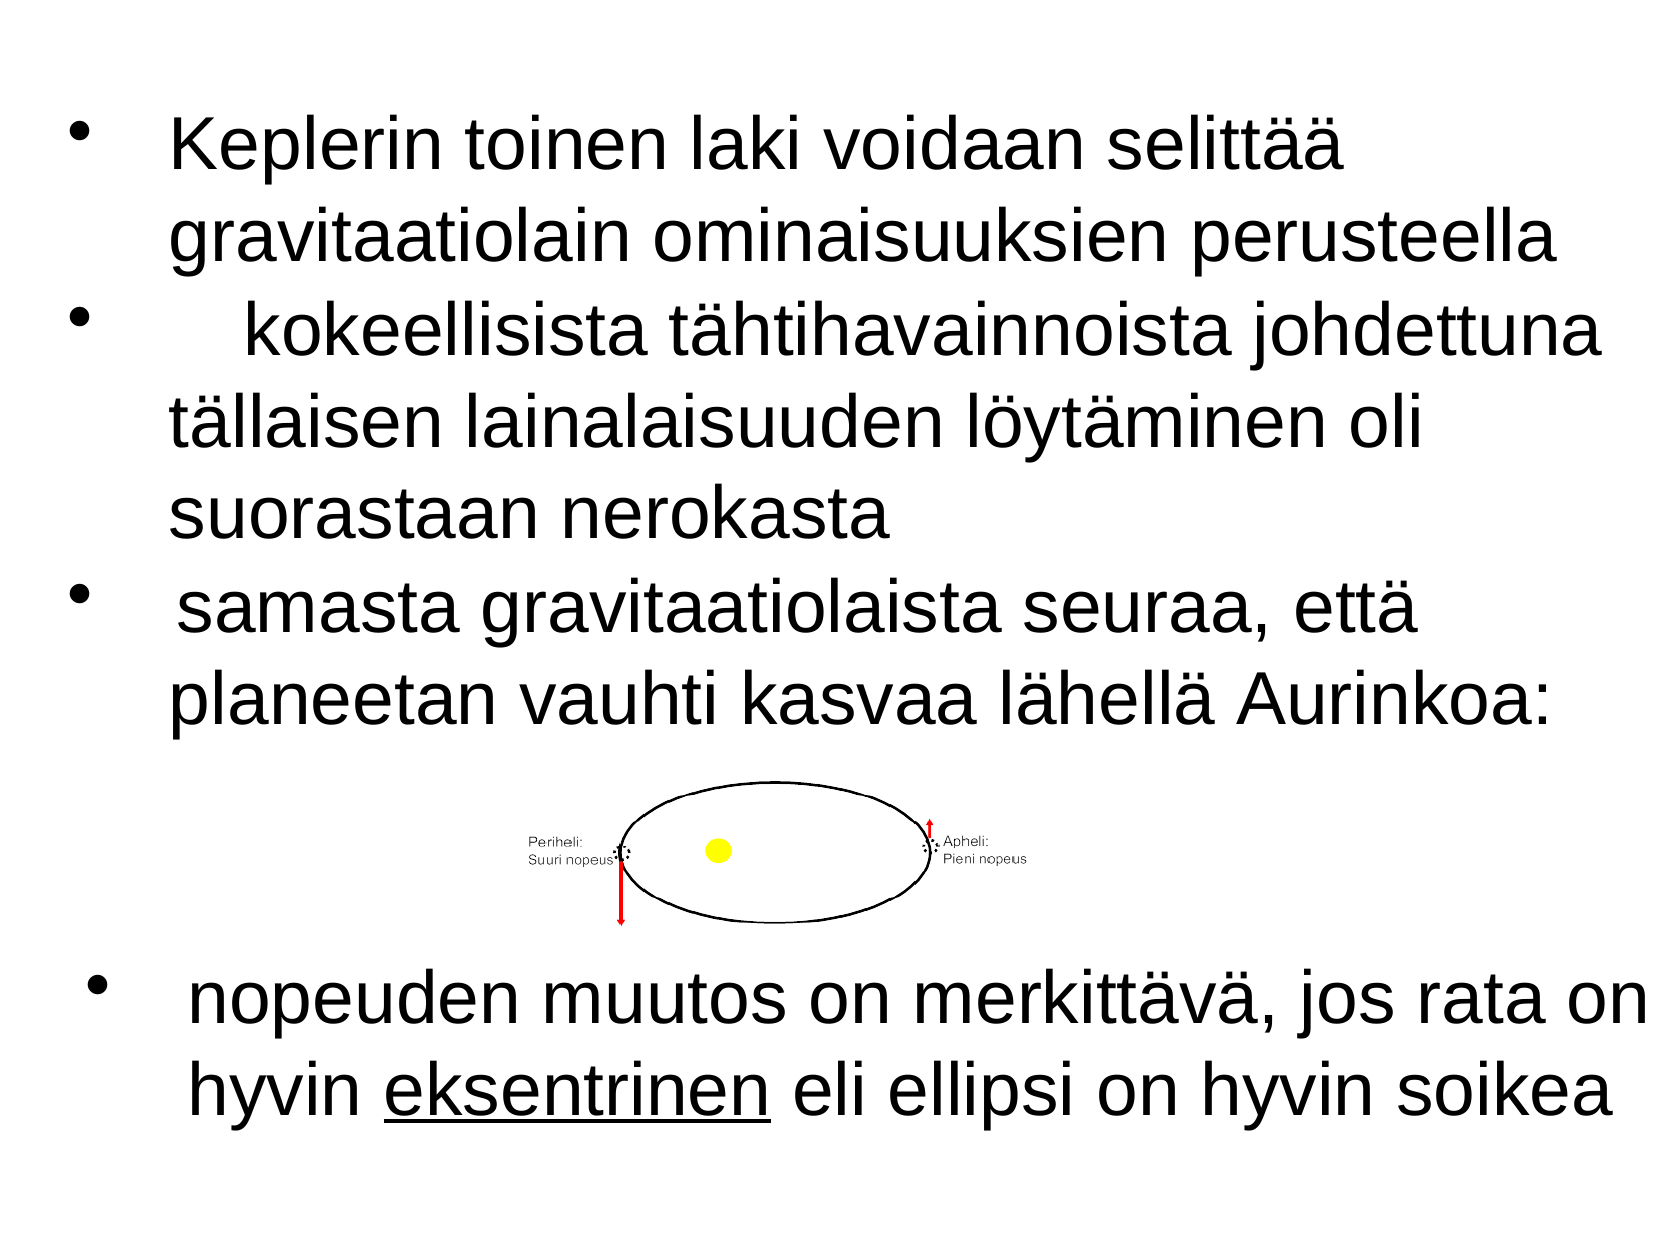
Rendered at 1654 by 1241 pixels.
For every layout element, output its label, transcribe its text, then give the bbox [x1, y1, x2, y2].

text_box nopeuden muutos on merkittävä, jos rata on hyvin eksentrinen eli ellipsi on hyvin soikea [70, 939, 1654, 1131]
picture [497, 759, 1063, 935]
text_box Keplerin toinen laki voidaan selittää gravitaatiolain ominaisuuksien perusteella  kokeellisista tähtihavainnoista johdettuna tällaisen lainalaisuuden löytäminen oli suorastaan nerokasta samasta gravitaatiolaista seuraa, että planeetan vauhti kasvaa lähellä Aurinkoa: [52, 85, 1654, 717]
